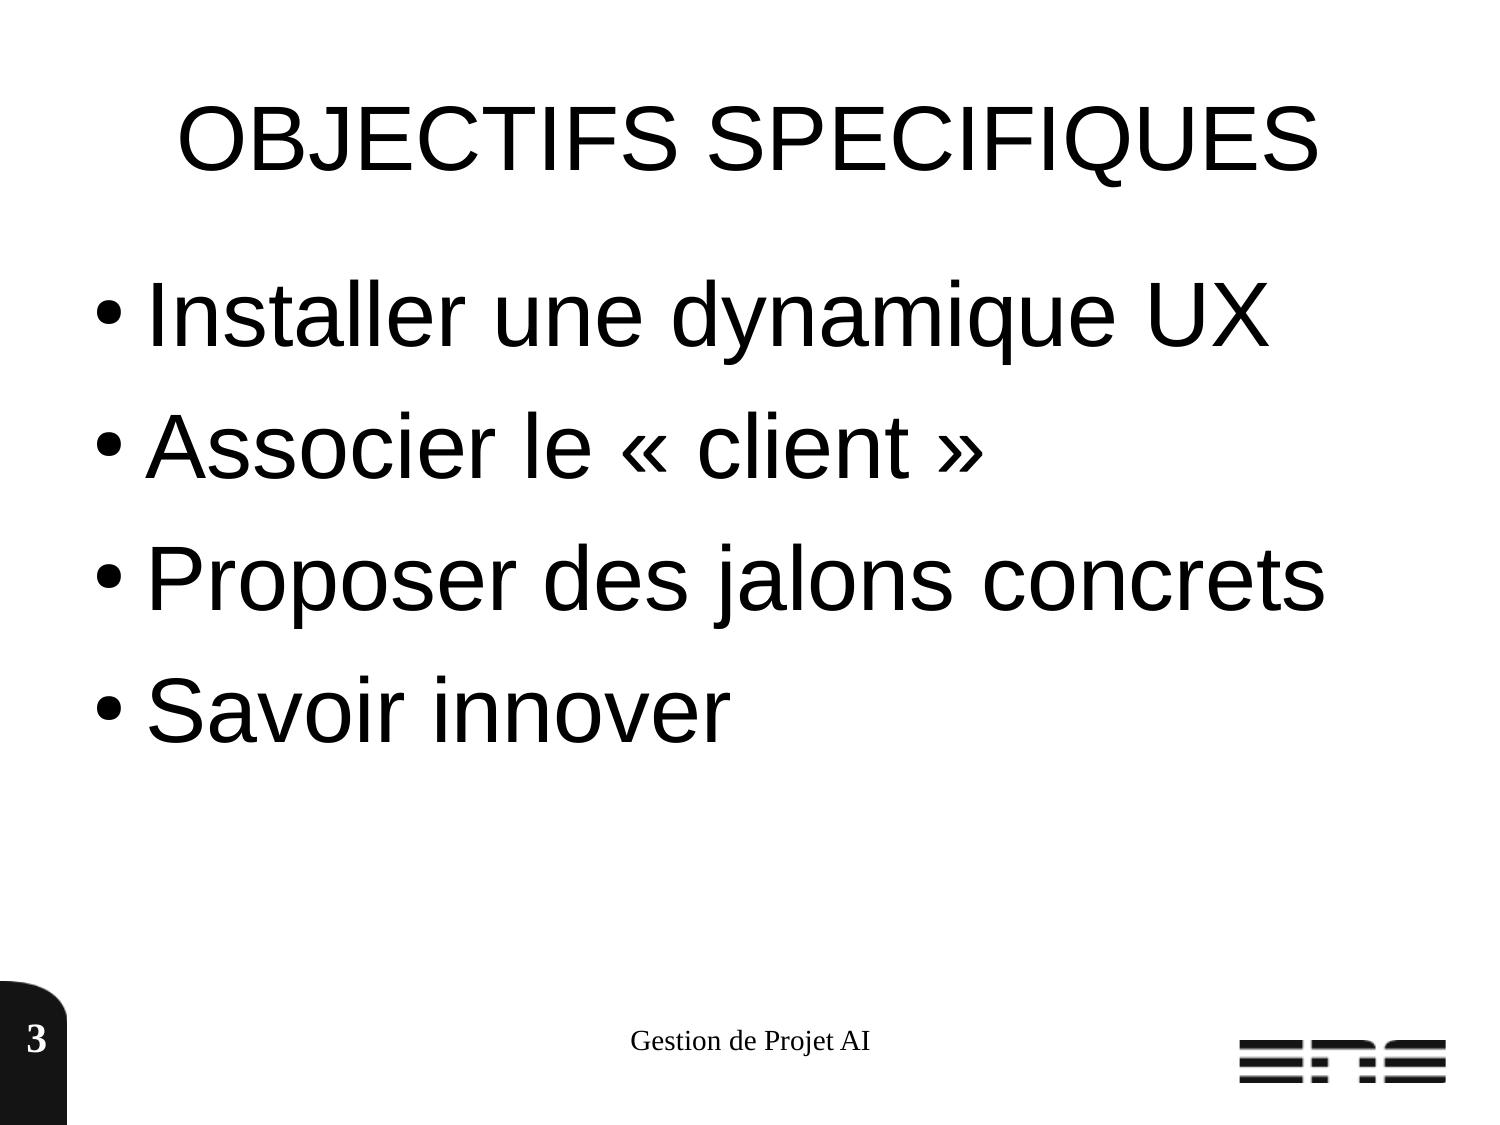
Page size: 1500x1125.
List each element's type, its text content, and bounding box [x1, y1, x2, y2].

title OBJECTIFS SPECIFIQUES [75, 44, 1425, 233]
list Installer une dynamique UX Associer le « client » Proposer des jalons concrets Savoir innover [75, 263, 1425, 916]
